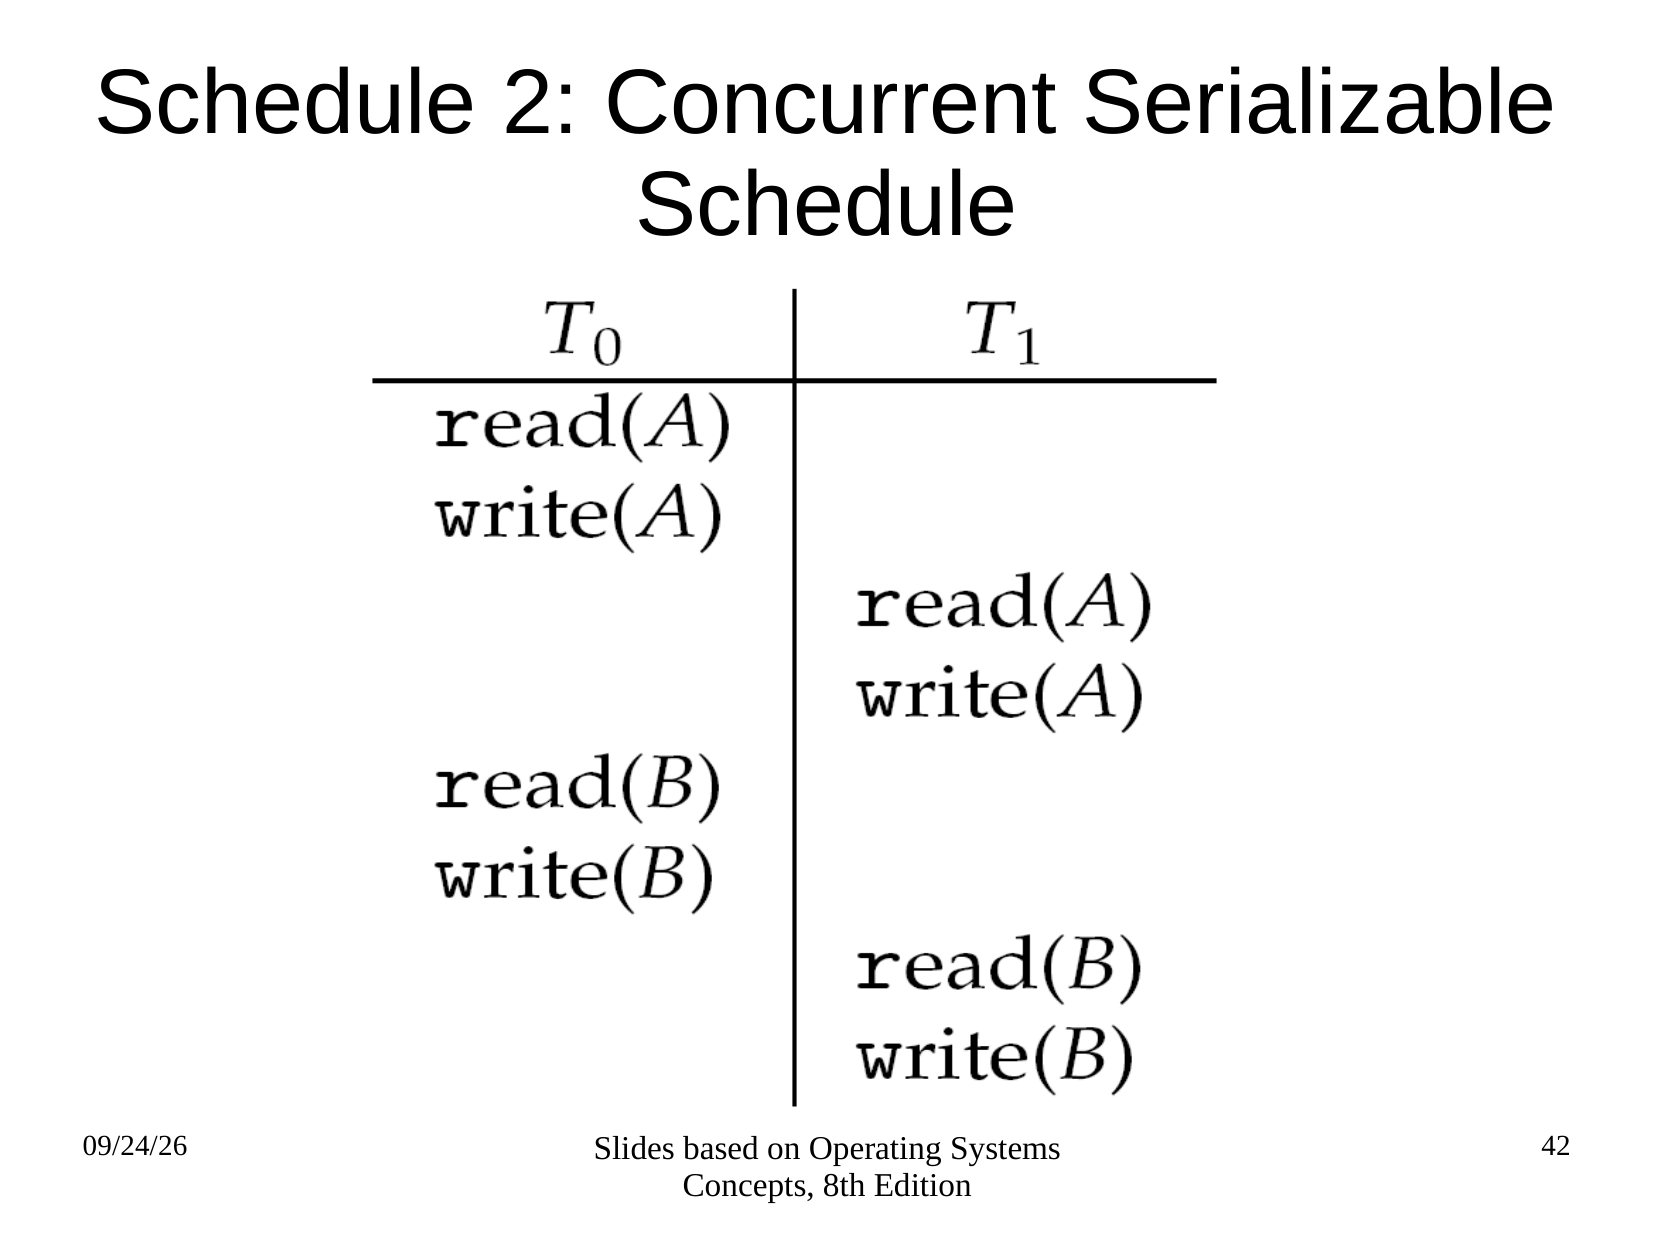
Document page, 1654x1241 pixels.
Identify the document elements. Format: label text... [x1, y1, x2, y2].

title Schedule 2: Concurrent Serializable Schedule [82, 49, 1571, 257]
picture [344, 240, 1240, 1125]
